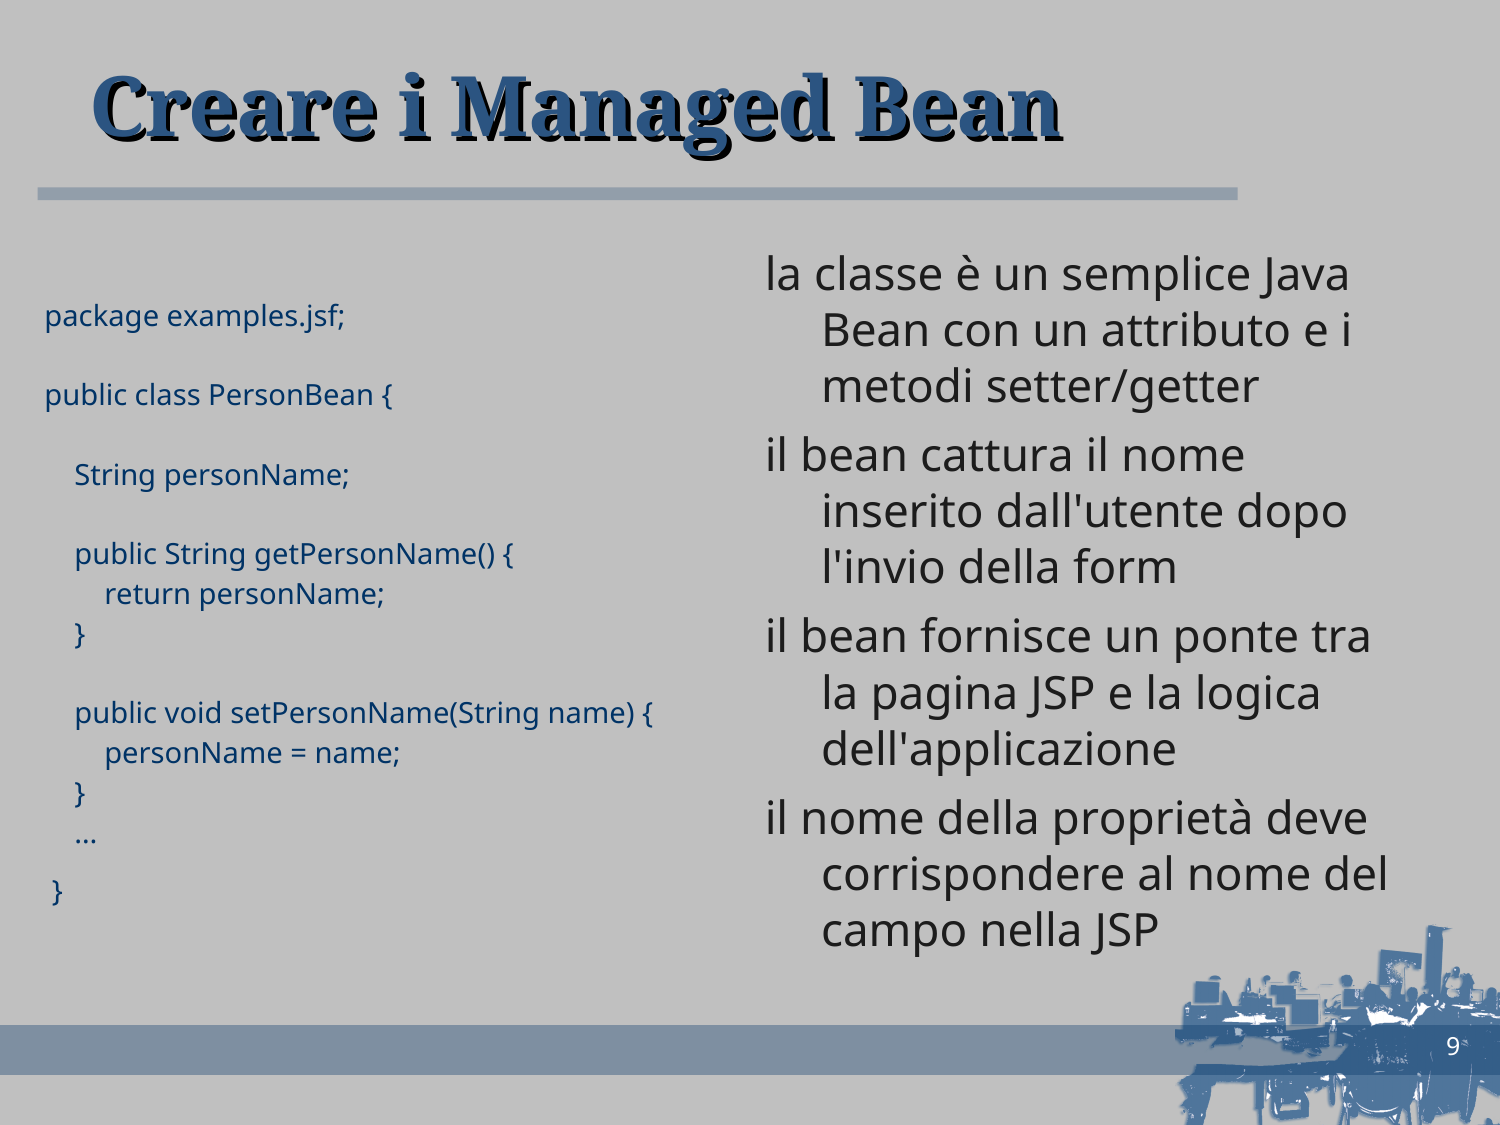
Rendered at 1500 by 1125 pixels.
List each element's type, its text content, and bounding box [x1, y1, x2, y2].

title Creare i Managed Bean [75, 35, 1426, 174]
text_box package examples.jsf; public class PersonBean { String personName; public String getPersonName() { return personName; } public void setPersonName(String name) { personName = name; } … } [29, 287, 768, 918]
list la classe è un semplice Java Bean con un attributo e i metodi setter/getter il bean cattura il nome inserito dall'utente dopo l'invio della form il bean fornisce un ponte tra la pagina JSP e la logica dell'applicazione il nome della proprietà deve corrispondere al nome del campo nella JSP [750, 237, 1426, 1006]
